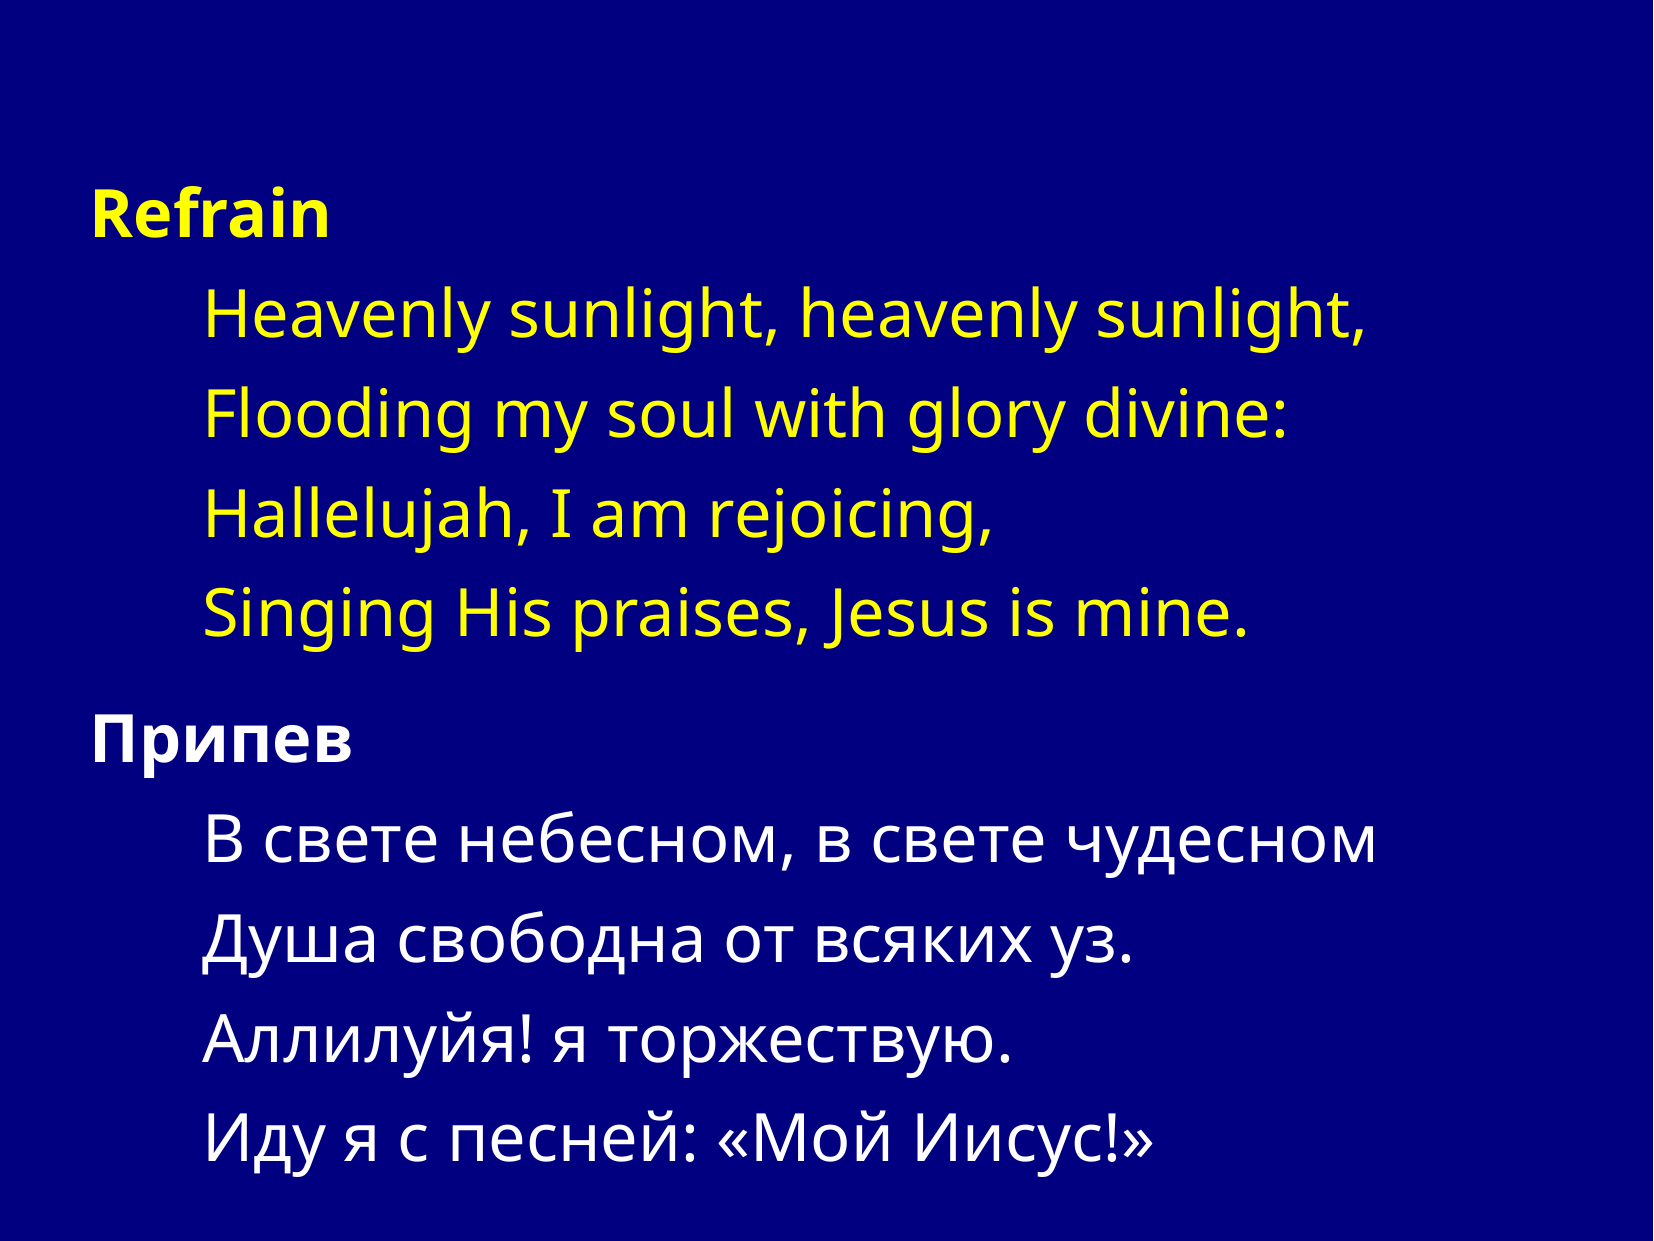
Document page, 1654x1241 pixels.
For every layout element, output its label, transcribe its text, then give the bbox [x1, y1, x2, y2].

text_box Припев В свете небесном, в свете чудесном Душа свободна от всяких уз. Аллилуйя! я торжествую. Иду я с песней: «Мой Иисус!» [75, 675, 1576, 1163]
text_box Refrain Heavenly sunlight, heavenly sunlight, Flooding my soul with glory divine: Hallelujah, I am rejoicing, Singing His praises, Jesus is mine. [75, 150, 1576, 675]
